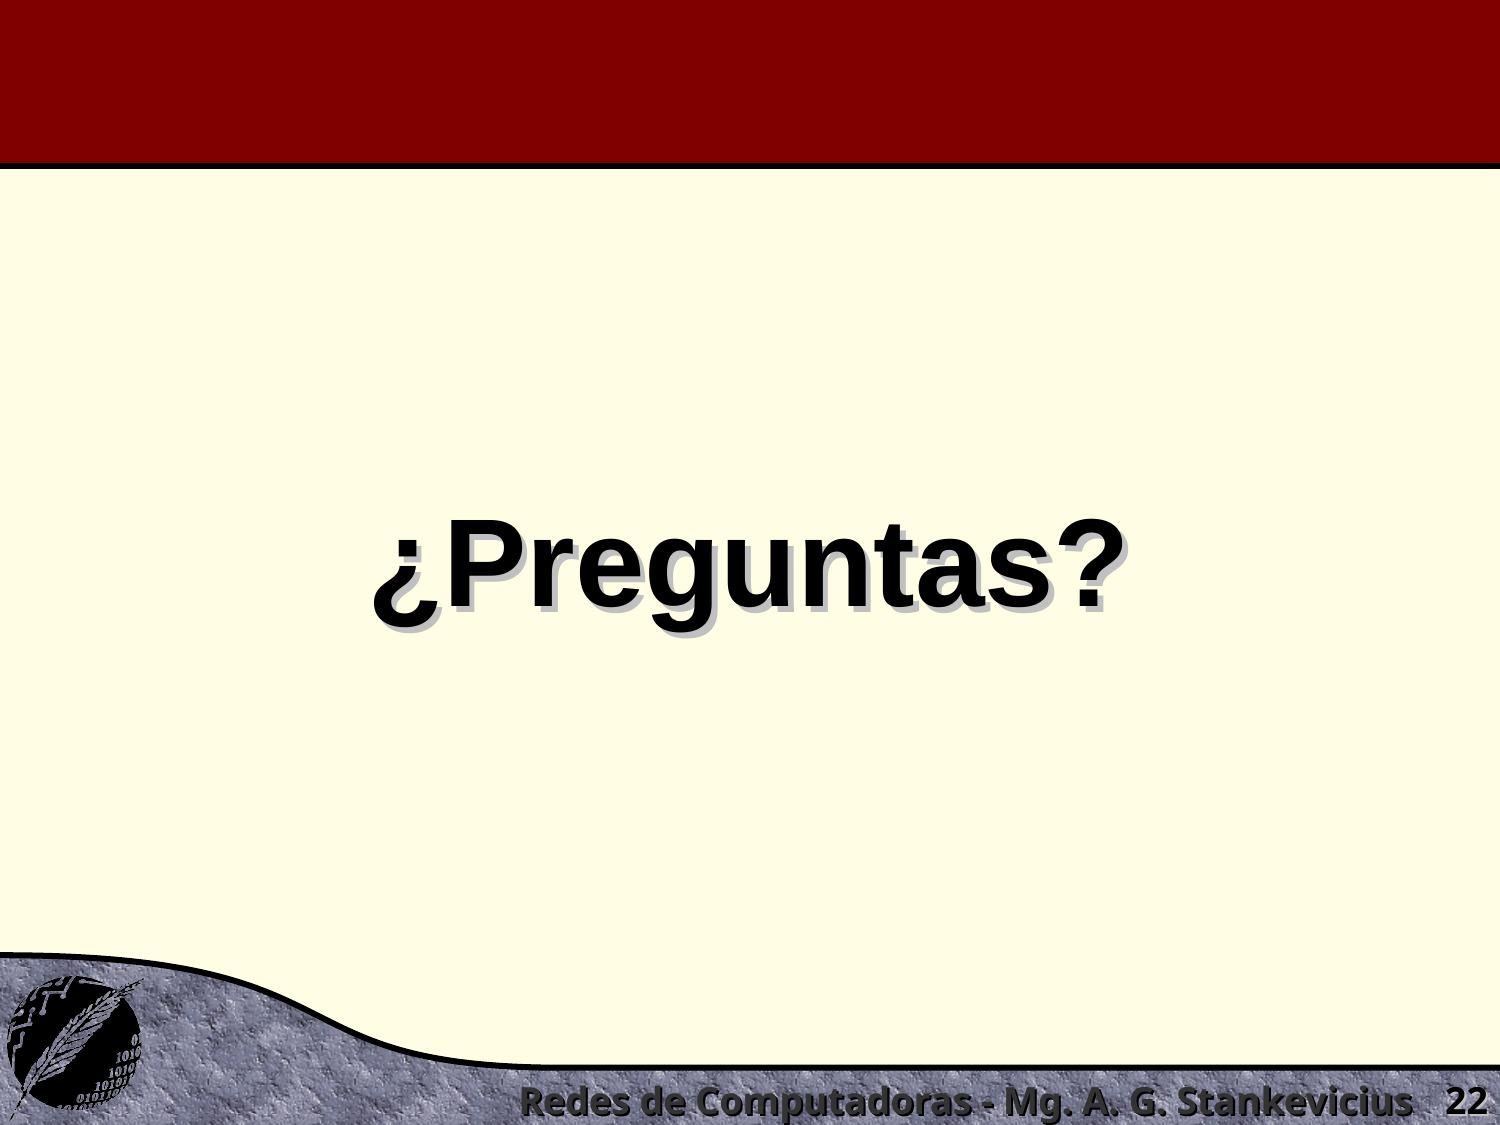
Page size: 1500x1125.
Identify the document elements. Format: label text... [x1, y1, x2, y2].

subtitle ¿Preguntas? [11, 199, 1486, 928]
picture [1047, 1100, 1054, 1110]
picture [790, 1100, 795, 1110]
picture [0, 959, 1500, 1125]
